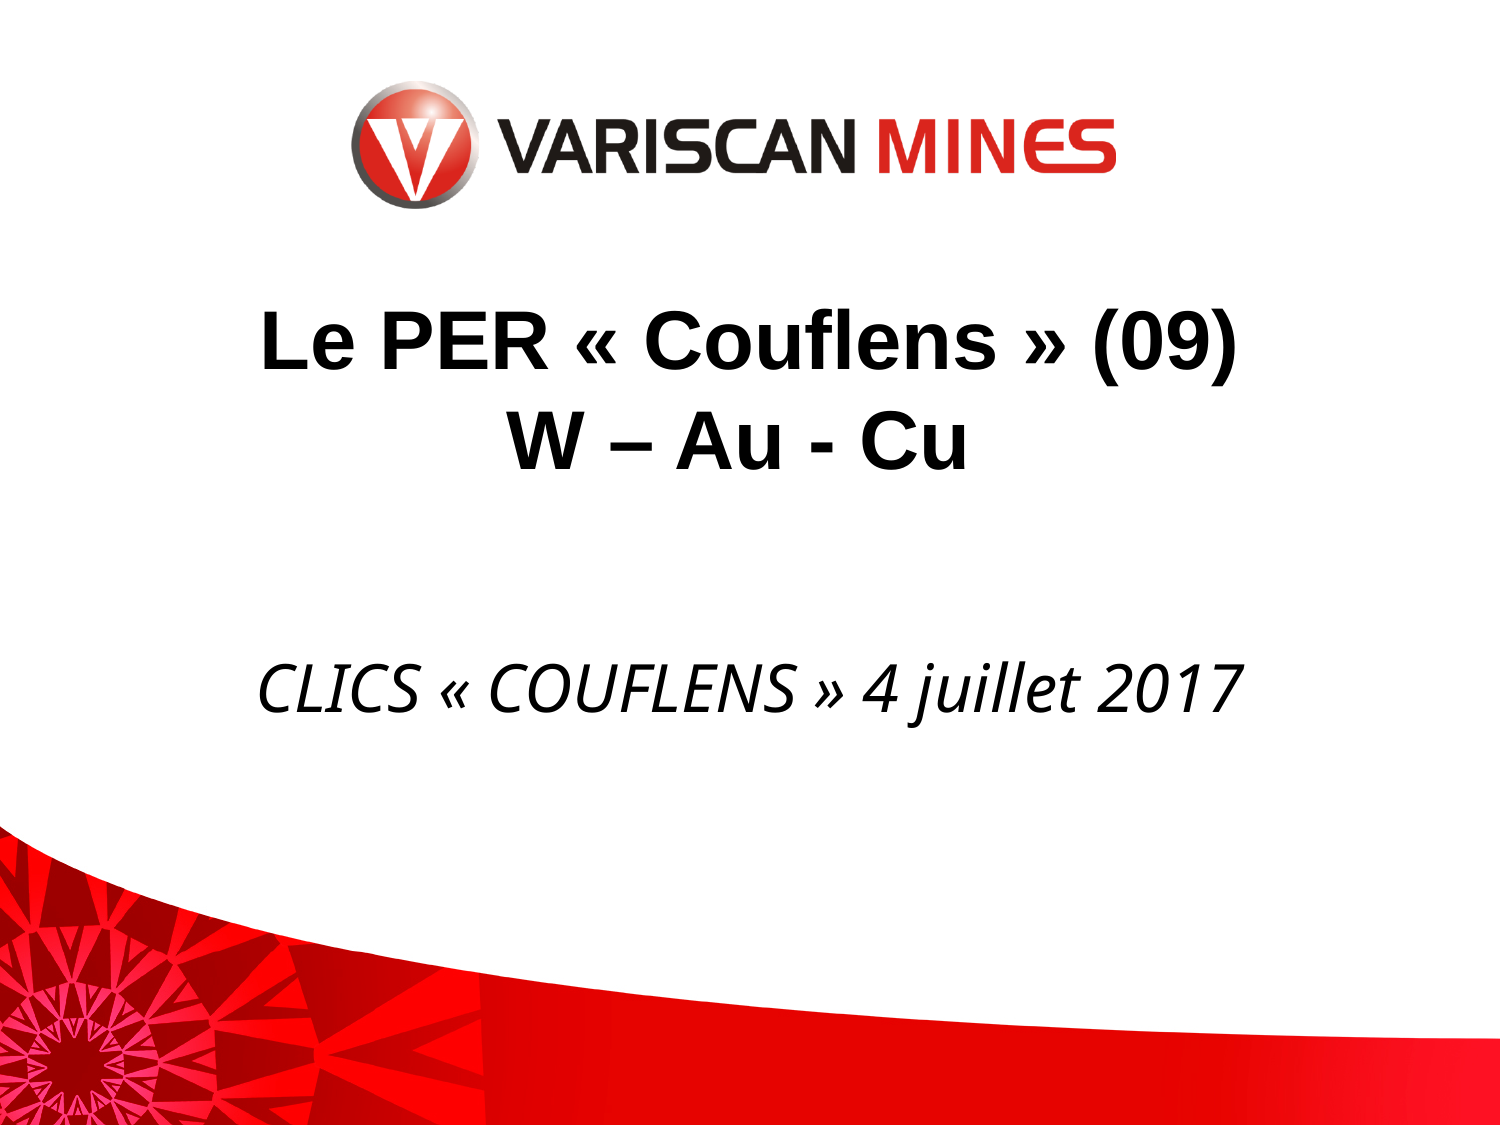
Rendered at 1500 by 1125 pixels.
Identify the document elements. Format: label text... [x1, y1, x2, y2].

picture [351, 81, 1116, 210]
picture [0, 778, 1500, 1125]
text_box Le PER « Couflens » (09) W – Au - Cu CLICS « COUFLENS » 4 juillet 2017 [64, 278, 1436, 734]
